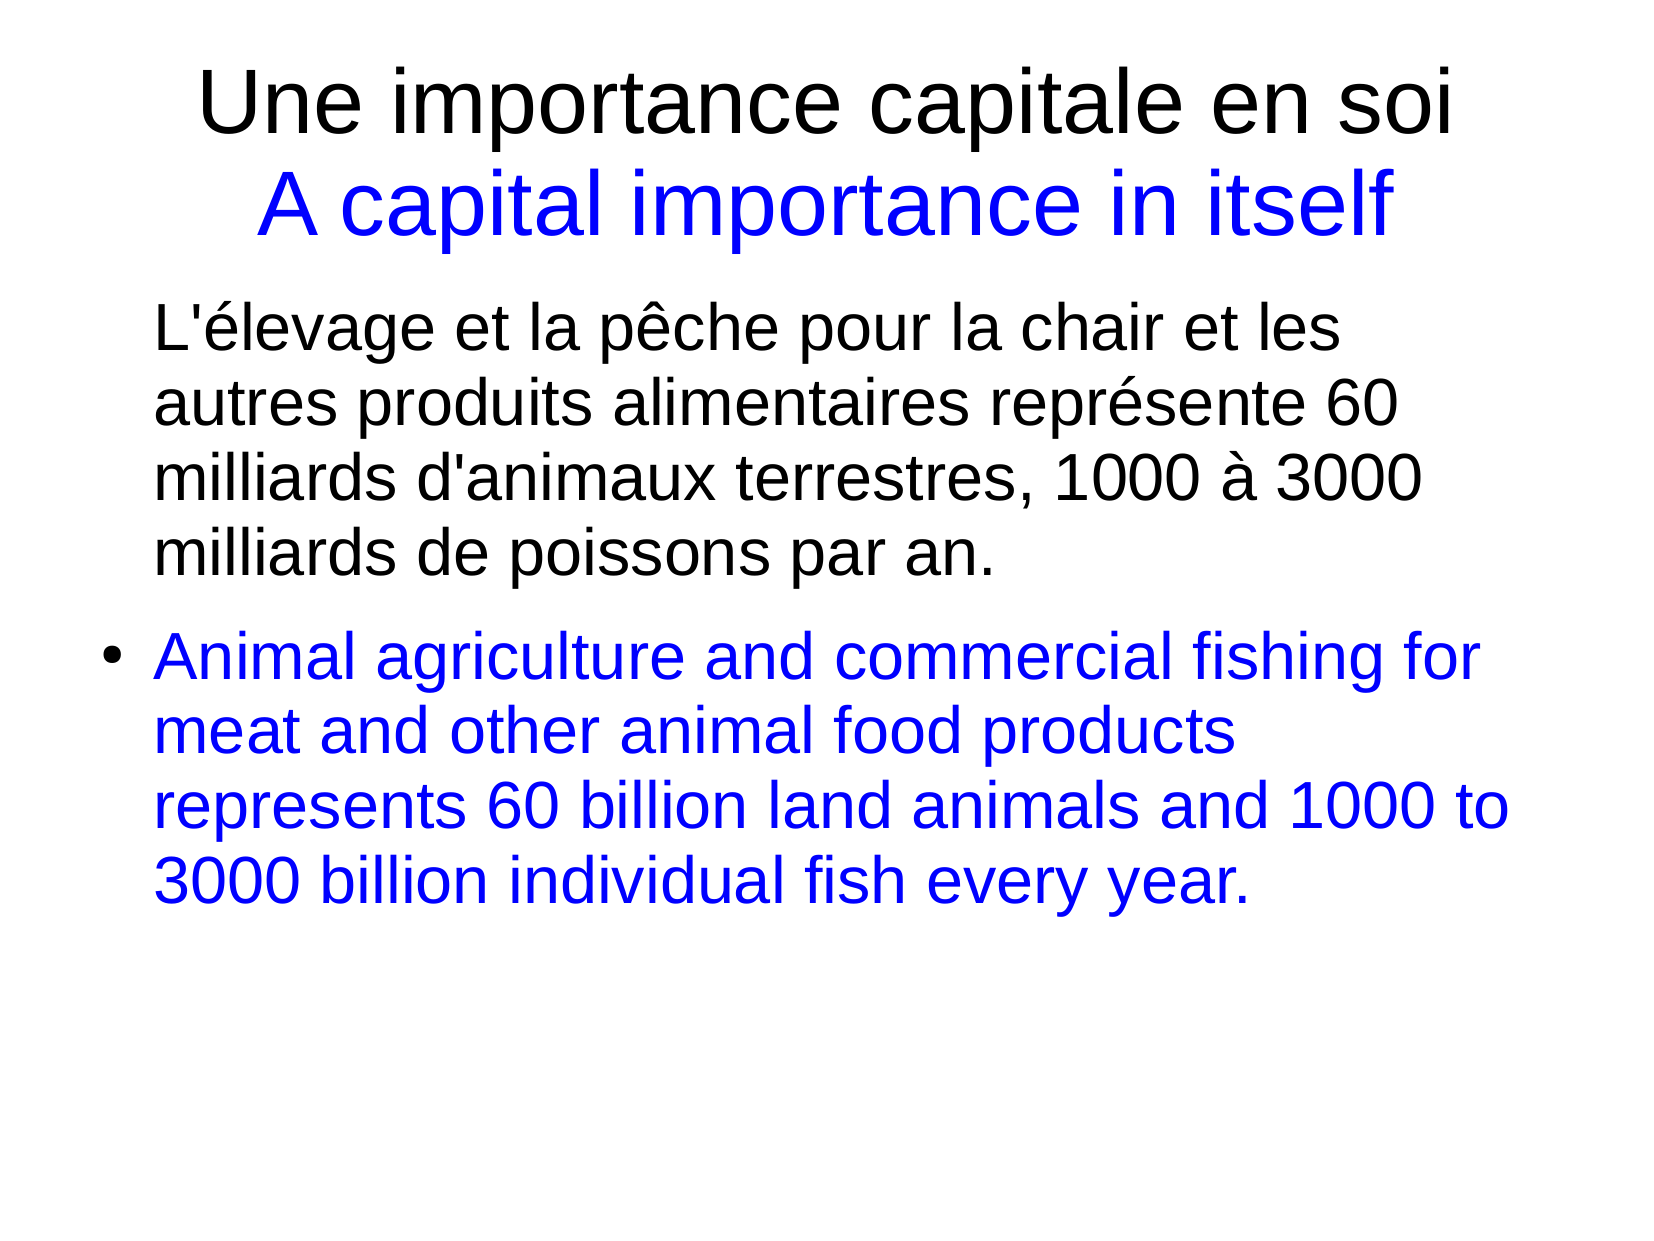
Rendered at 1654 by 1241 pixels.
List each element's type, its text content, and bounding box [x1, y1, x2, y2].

title Une importance capitale en soi A capital importance in itself [82, 49, 1571, 257]
list L'élevage et la pêche pour la chair et les autres produits alimentaires représente 60 milliards d'animaux terrestres, 1000 à 3000 milliards de poissons par an. Animal agriculture and commercial fishing for meat and other animal food products represents 60 billion land animals and 1000 to 3000 billion individual fish every year. [82, 290, 1538, 1109]
